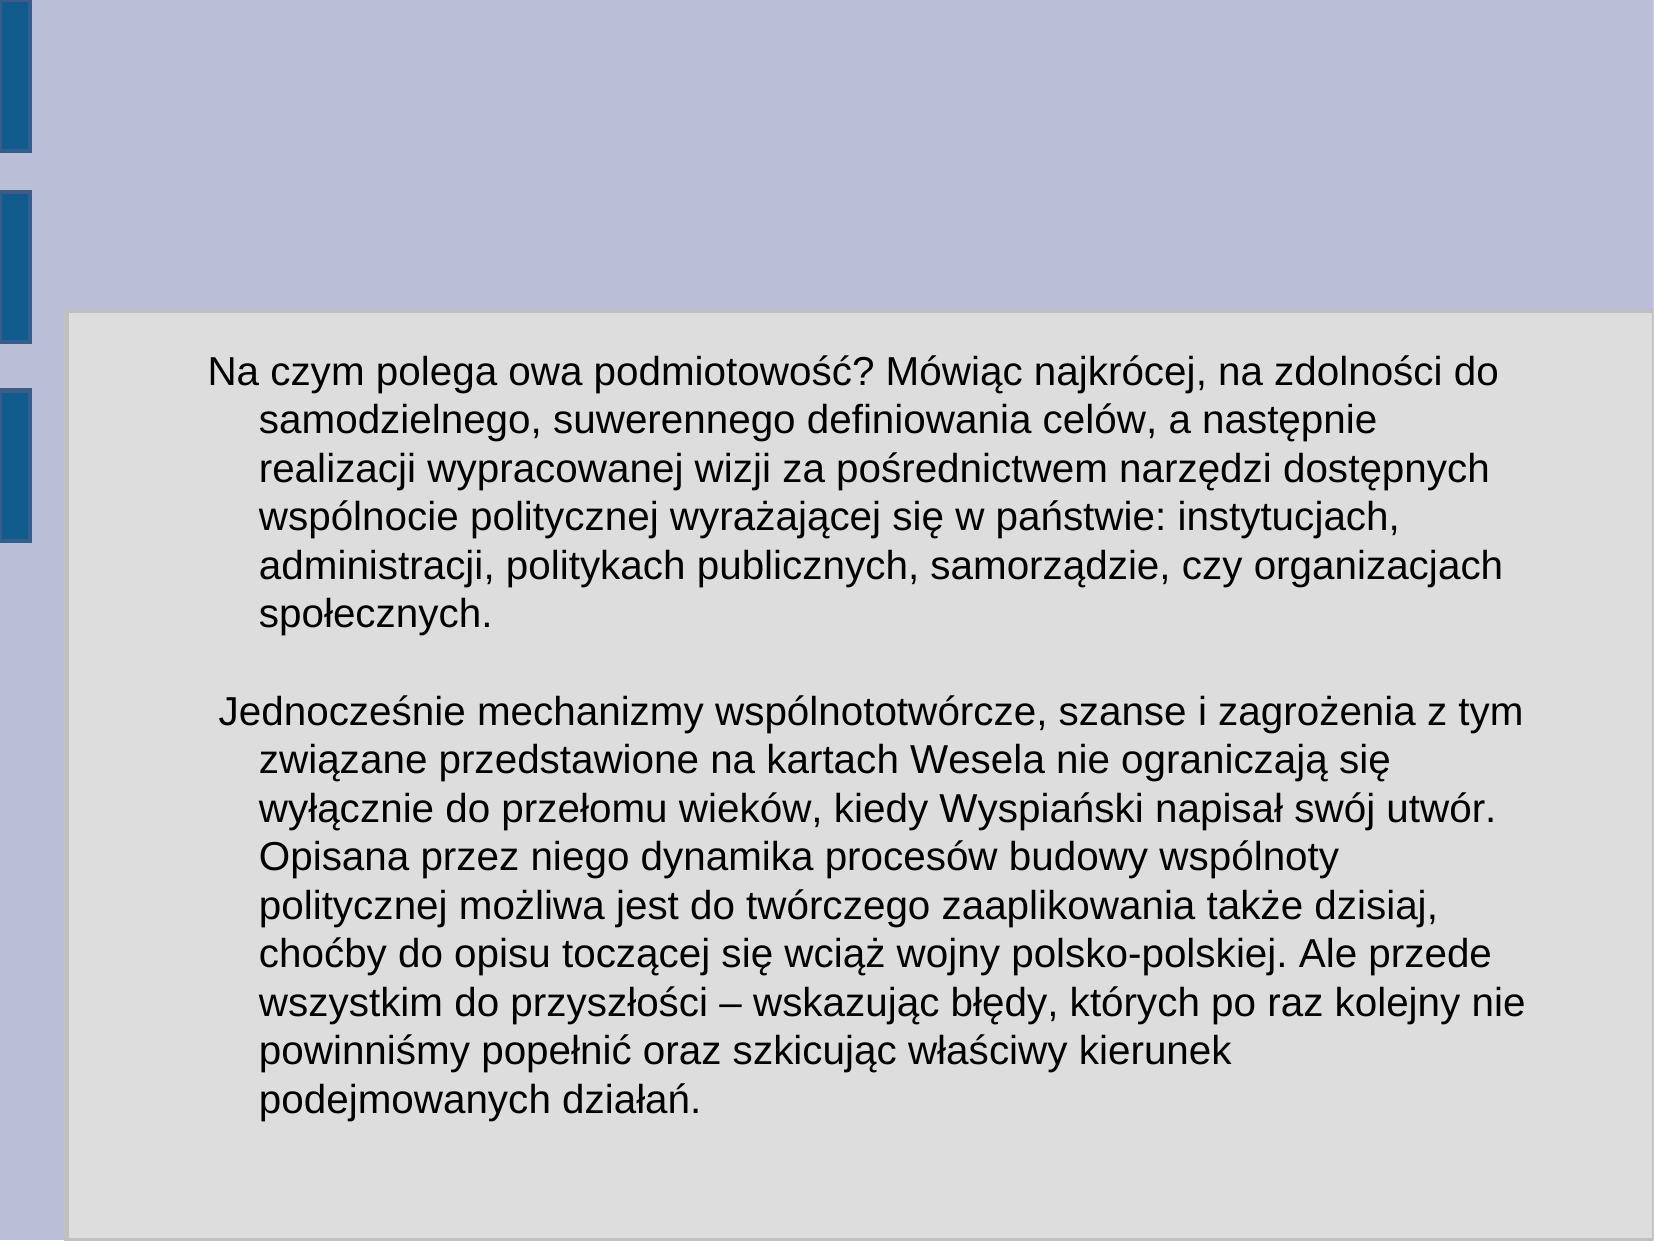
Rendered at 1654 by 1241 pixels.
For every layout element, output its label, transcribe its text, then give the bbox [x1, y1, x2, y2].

list Na czym polega owa podmiotowość? Mówiąc najkrócej, na zdolności do samodzielnego, suwerennego definiowania celów, a następnie realizacji wypracowanej wizji za pośrednictwem narzędzi dostępnych wspólnocie politycznej wyrażającej się w państwie: instytucjach, administracji, politykach publicznych, samorządzie, czy organizacjach społecznych. Jednocześnie mechanizmy wspólnototwórcze, szanse i zagrożenia z tym związane przedstawione na kartach Wesela nie ograniczają się wyłącznie do przełomu wieków, kiedy Wyspiański napisał swój utwór. Opisana przez niego dynamika procesów budowy wspólnoty politycznej możliwa jest do twórczego zaaplikowania także dzisiaj, choćby do opisu toczącej się wciąż wojny polsko-polskiej. Ale przede wszystkim do przyszłości – wskazując błędy, których po raz kolejny nie powinniśmy popełnić oraz szkicując właściwy kierunek podejmowanych działań. [121, 344, 1534, 1127]
